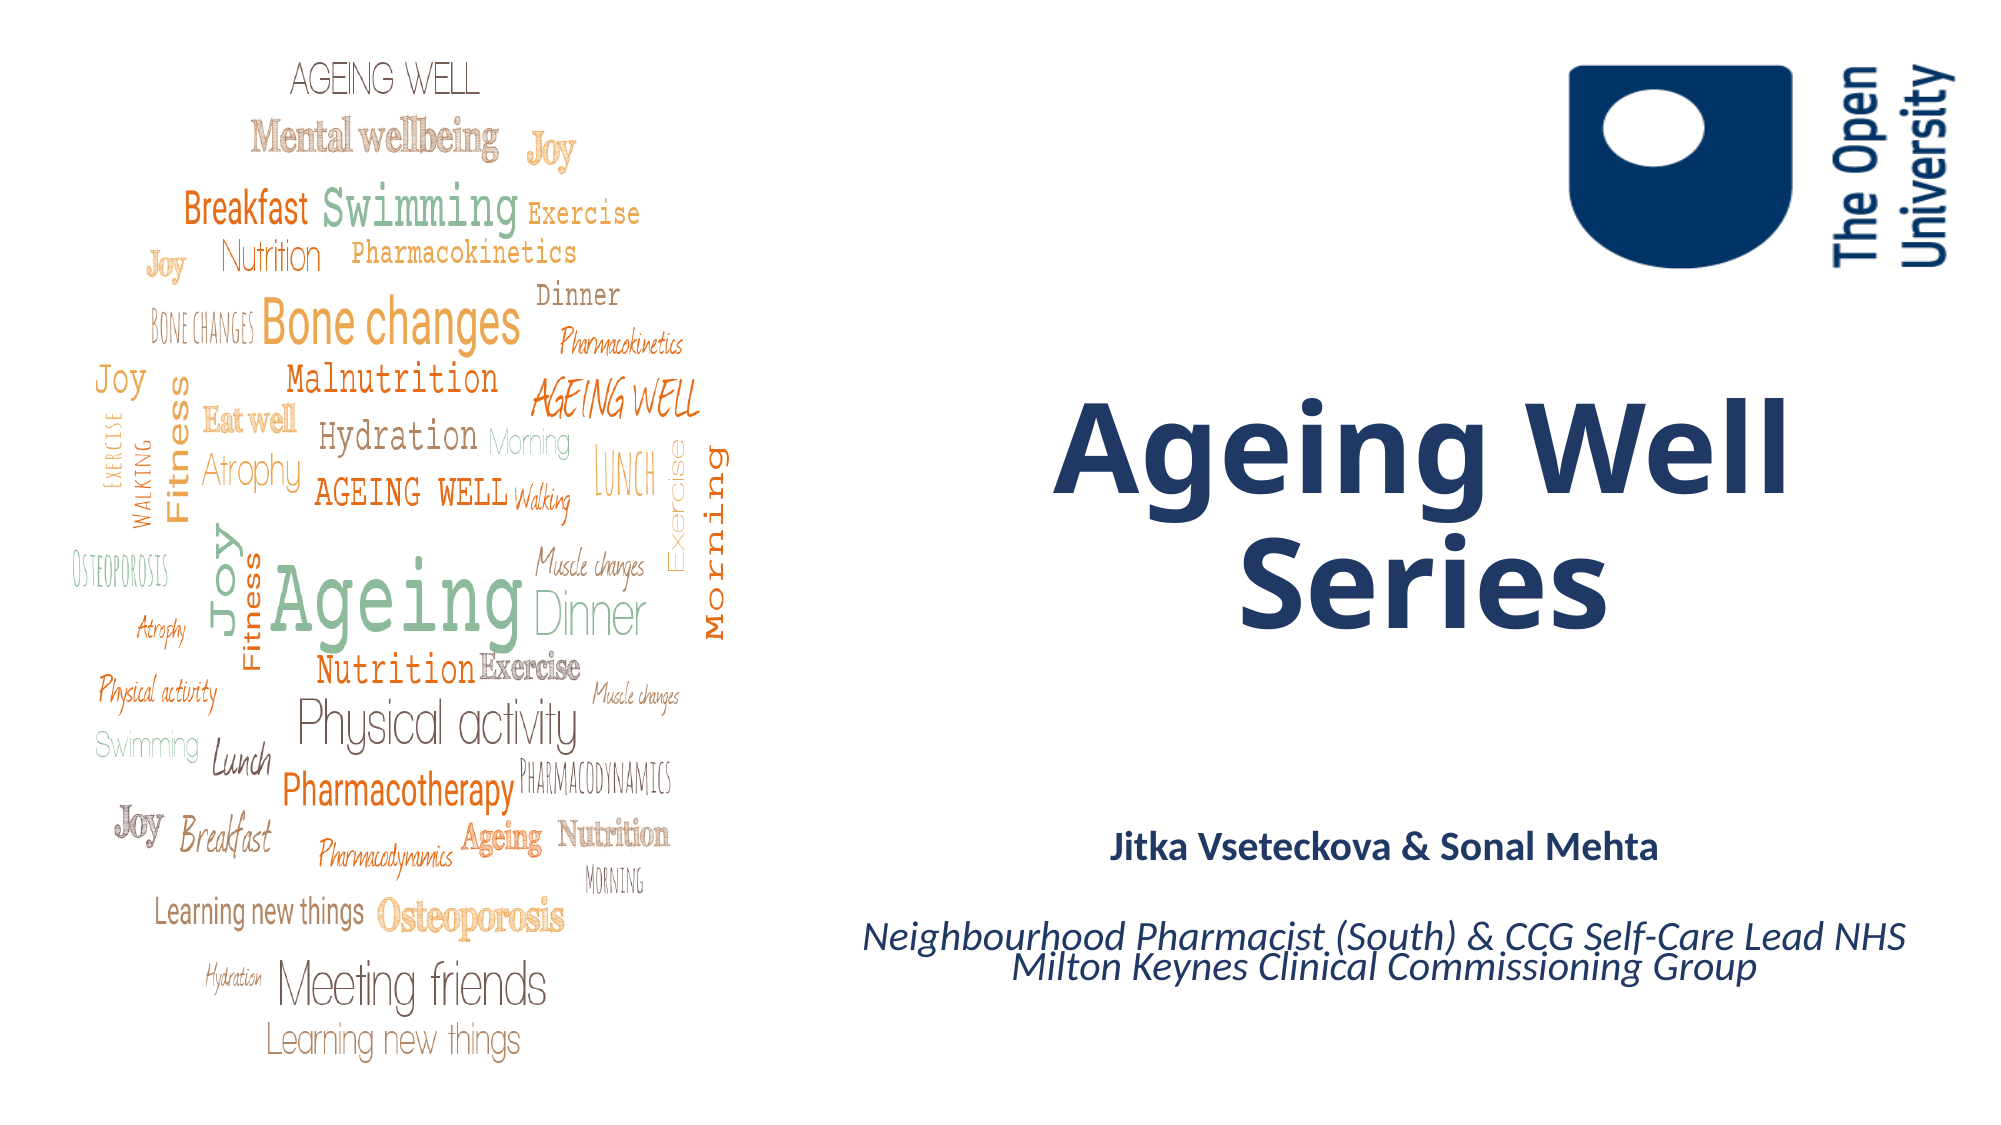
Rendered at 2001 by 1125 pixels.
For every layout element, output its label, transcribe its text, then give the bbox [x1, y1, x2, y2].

subtitle Jitka Vseteckova & Sonal Mehta Neighbourhood Pharmacist (South) & CCG Self-Care Lead NHS Milton Keynes Clinical Commissioning Group [811, 829, 1958, 1103]
picture [1567, 62, 1958, 272]
title Ageing Well Series [890, 271, 1958, 663]
picture [42, 0, 748, 1125]
